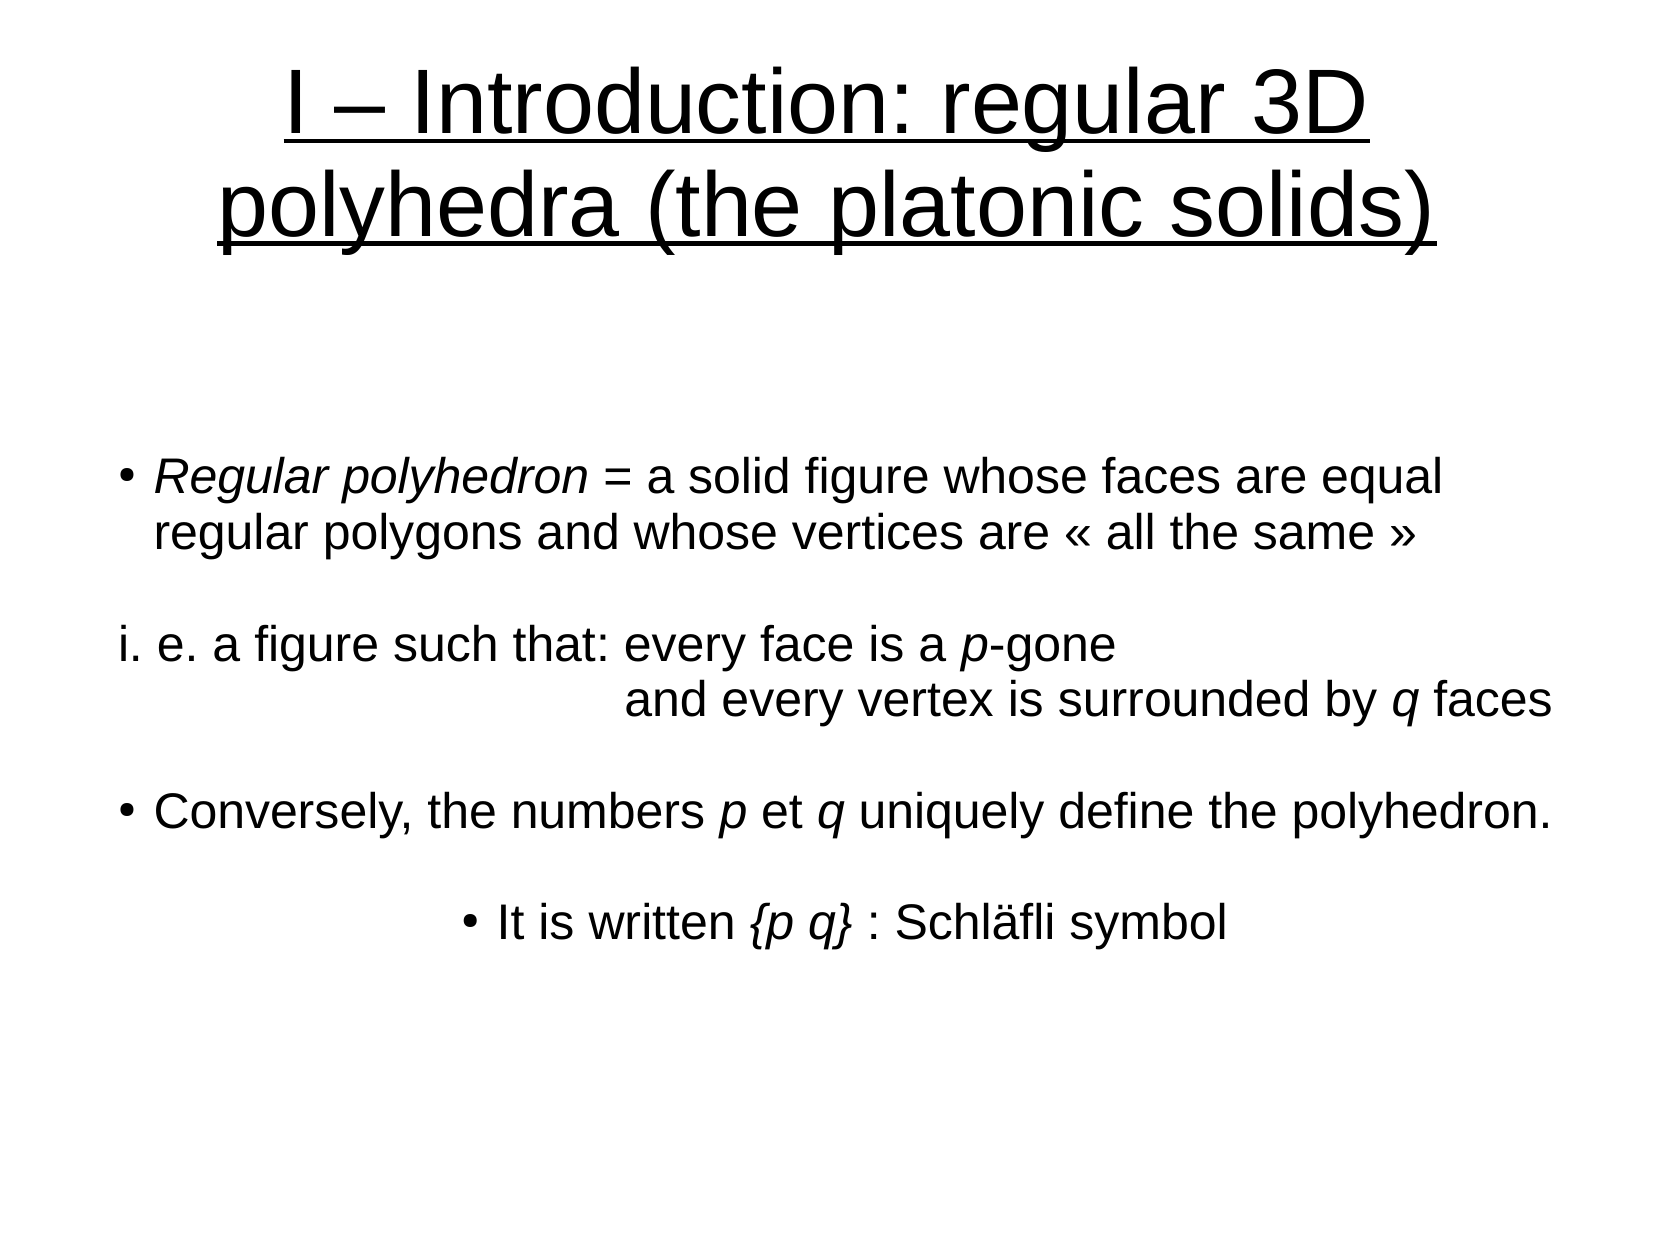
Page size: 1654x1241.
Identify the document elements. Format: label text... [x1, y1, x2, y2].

title I – Introduction: regular 3D polyhedra (the platonic solids) [82, 50, 1571, 256]
subtitle Regular polyhedron = a solid figure whose faces are equal regular polygons and whose vertices are « all the same » i. e. a figure such that: every face is a p-gone and every vertex is surrounded by q faces Conversely, the numbers p et q uniquely define the polyhedron. It is written {p q} : Schläfli symbol [82, 290, 1571, 1109]
